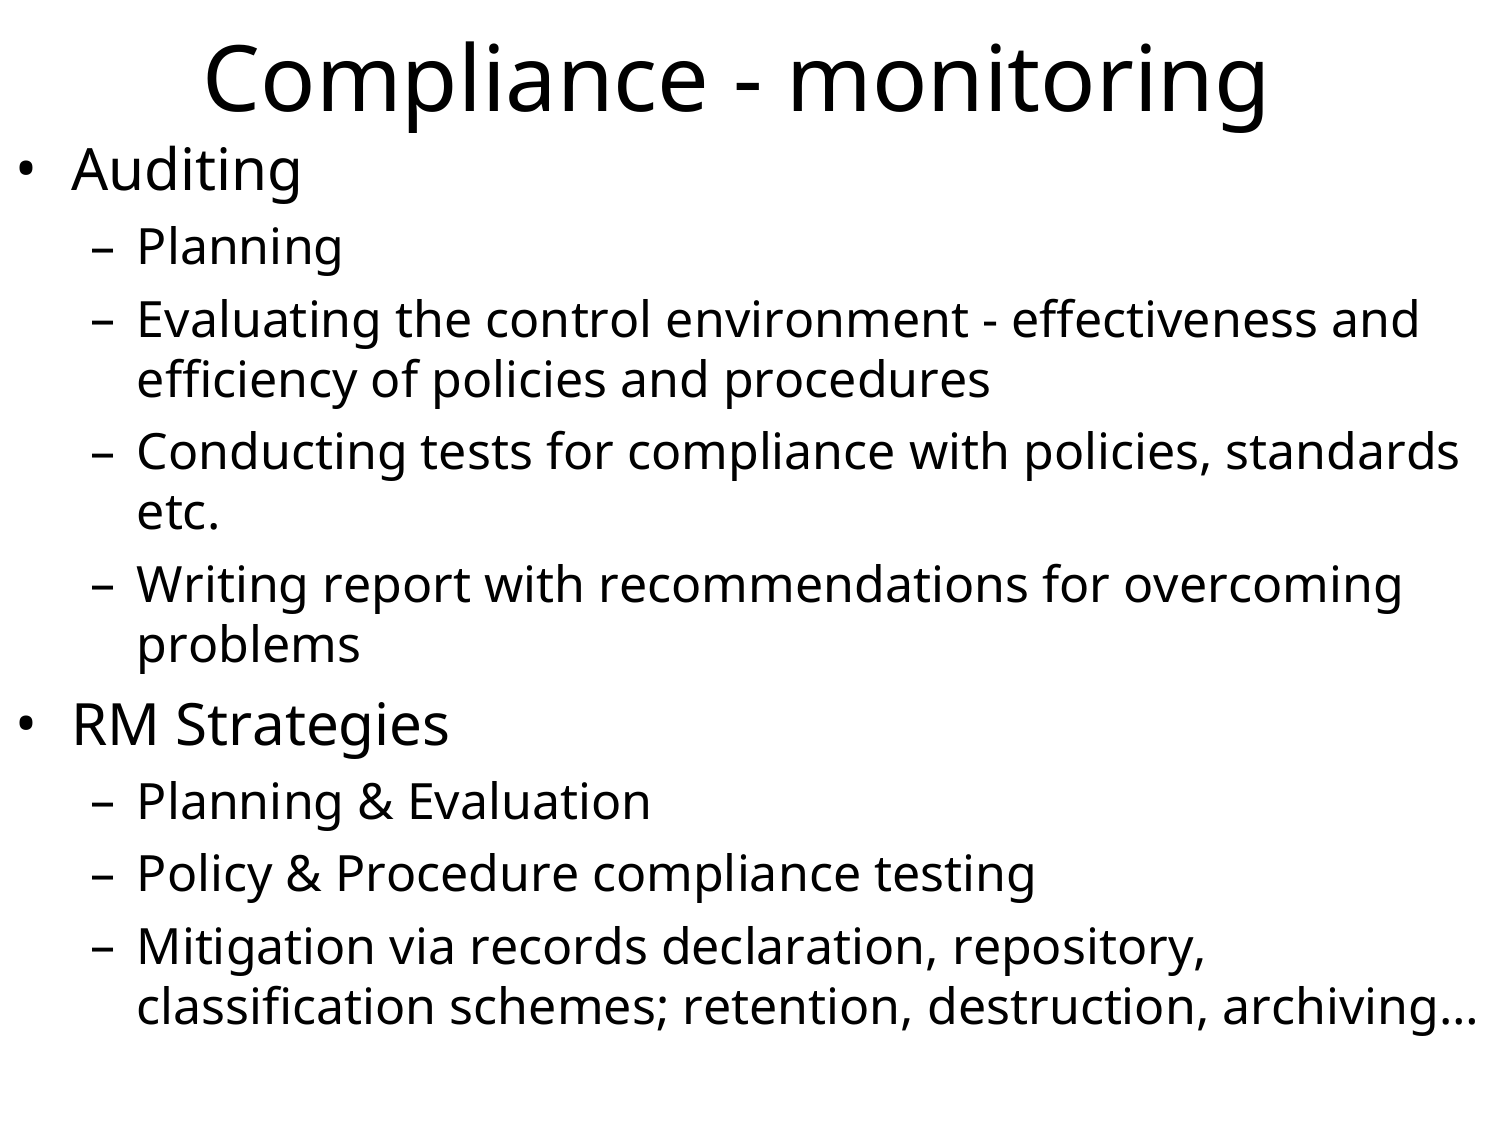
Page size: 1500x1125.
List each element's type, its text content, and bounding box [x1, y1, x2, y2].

list Auditing Planning Evaluating the control environment - effectiveness and efficiency of policies and procedures Conducting tests for compliance with policies, standards etc. Writing report with recommendations for overcoming problems RM Strategies Planning & Evaluation Policy & Procedure compliance testing Mitigation via records declaration, repository, classification schemes; retention, destruction, archiving… [0, 124, 1500, 1125]
title Compliance - monitoring [99, 0, 1375, 124]
